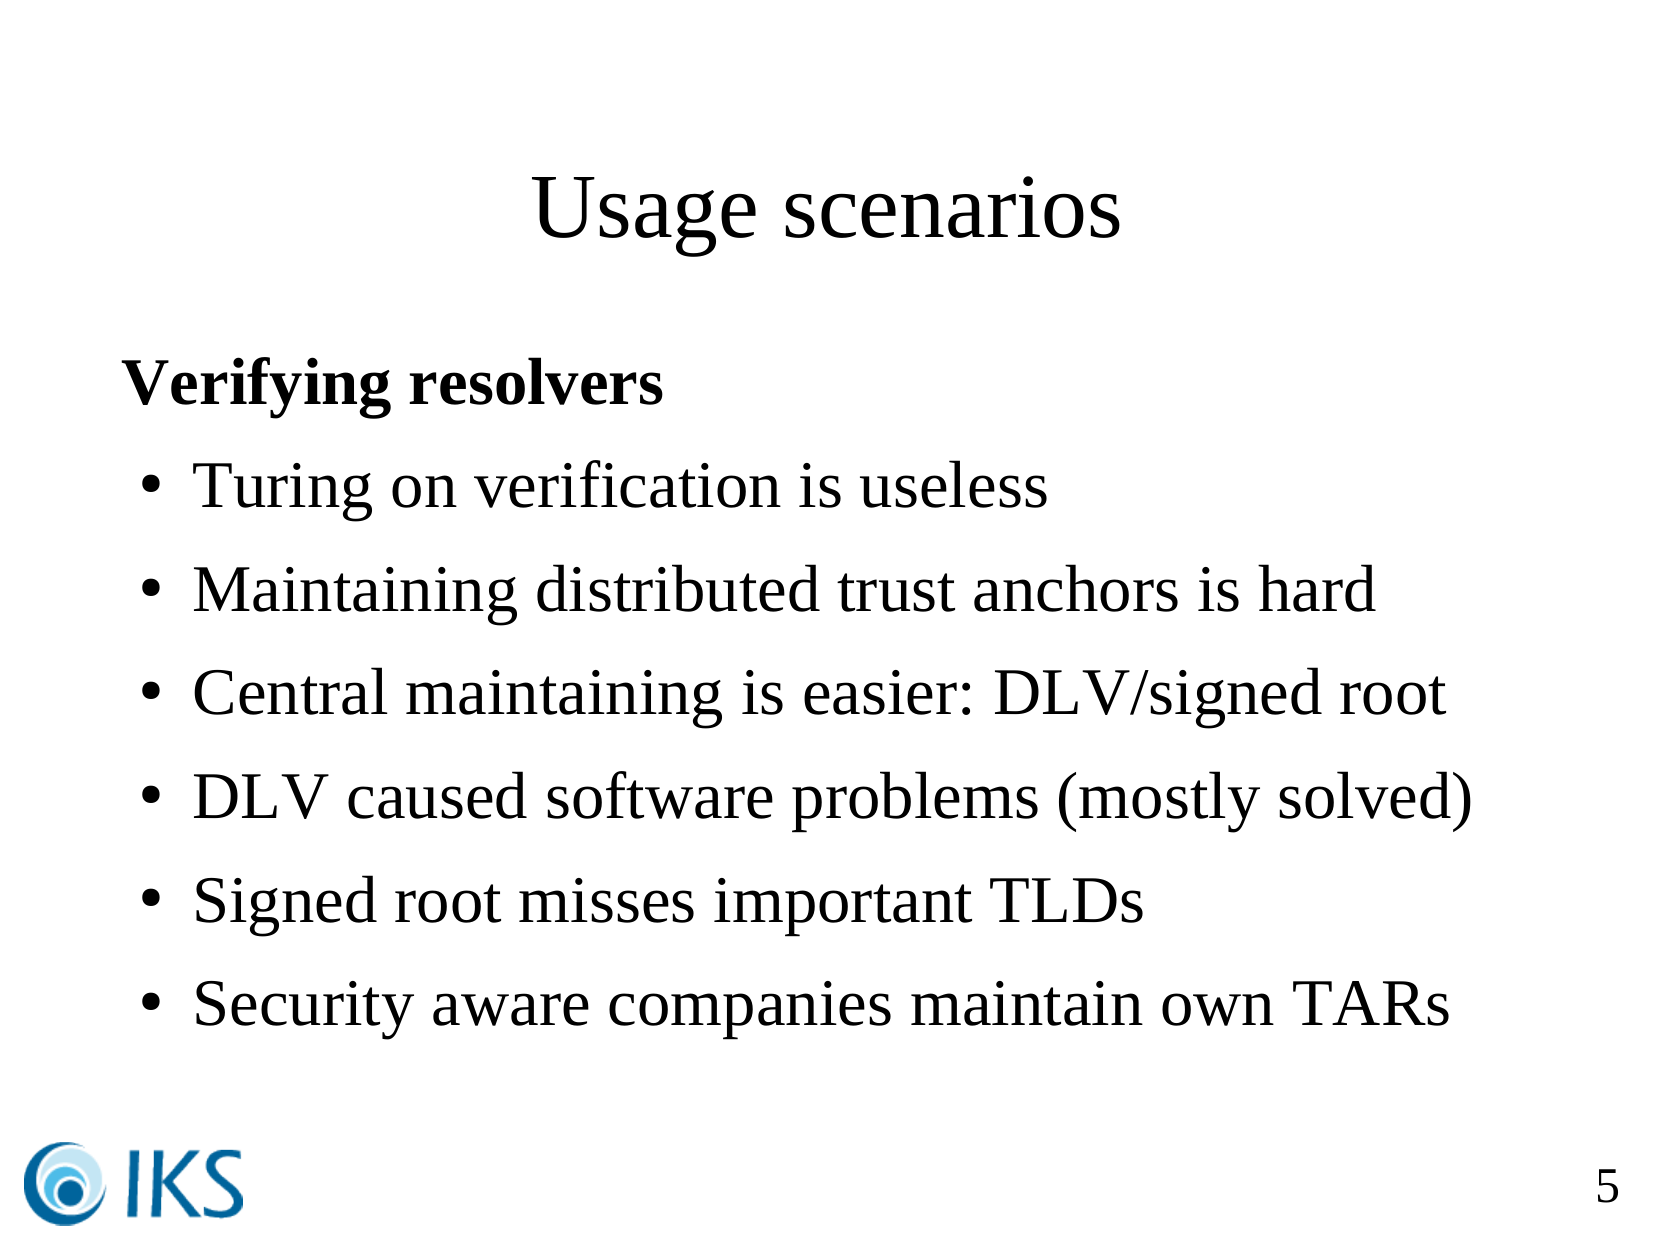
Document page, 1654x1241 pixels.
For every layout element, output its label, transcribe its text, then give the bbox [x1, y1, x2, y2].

list Verifying resolvers Turing on verification is useless Maintaining distributed trust anchors is hard Central maintaining is easier: DLV/signed root DLV caused software problems (mostly solved) Signed root misses important TLDs Security aware companies maintain own TARs [121, 344, 1534, 1127]
title Usage scenarios [121, 102, 1534, 311]
picture [24, 1142, 243, 1226]
